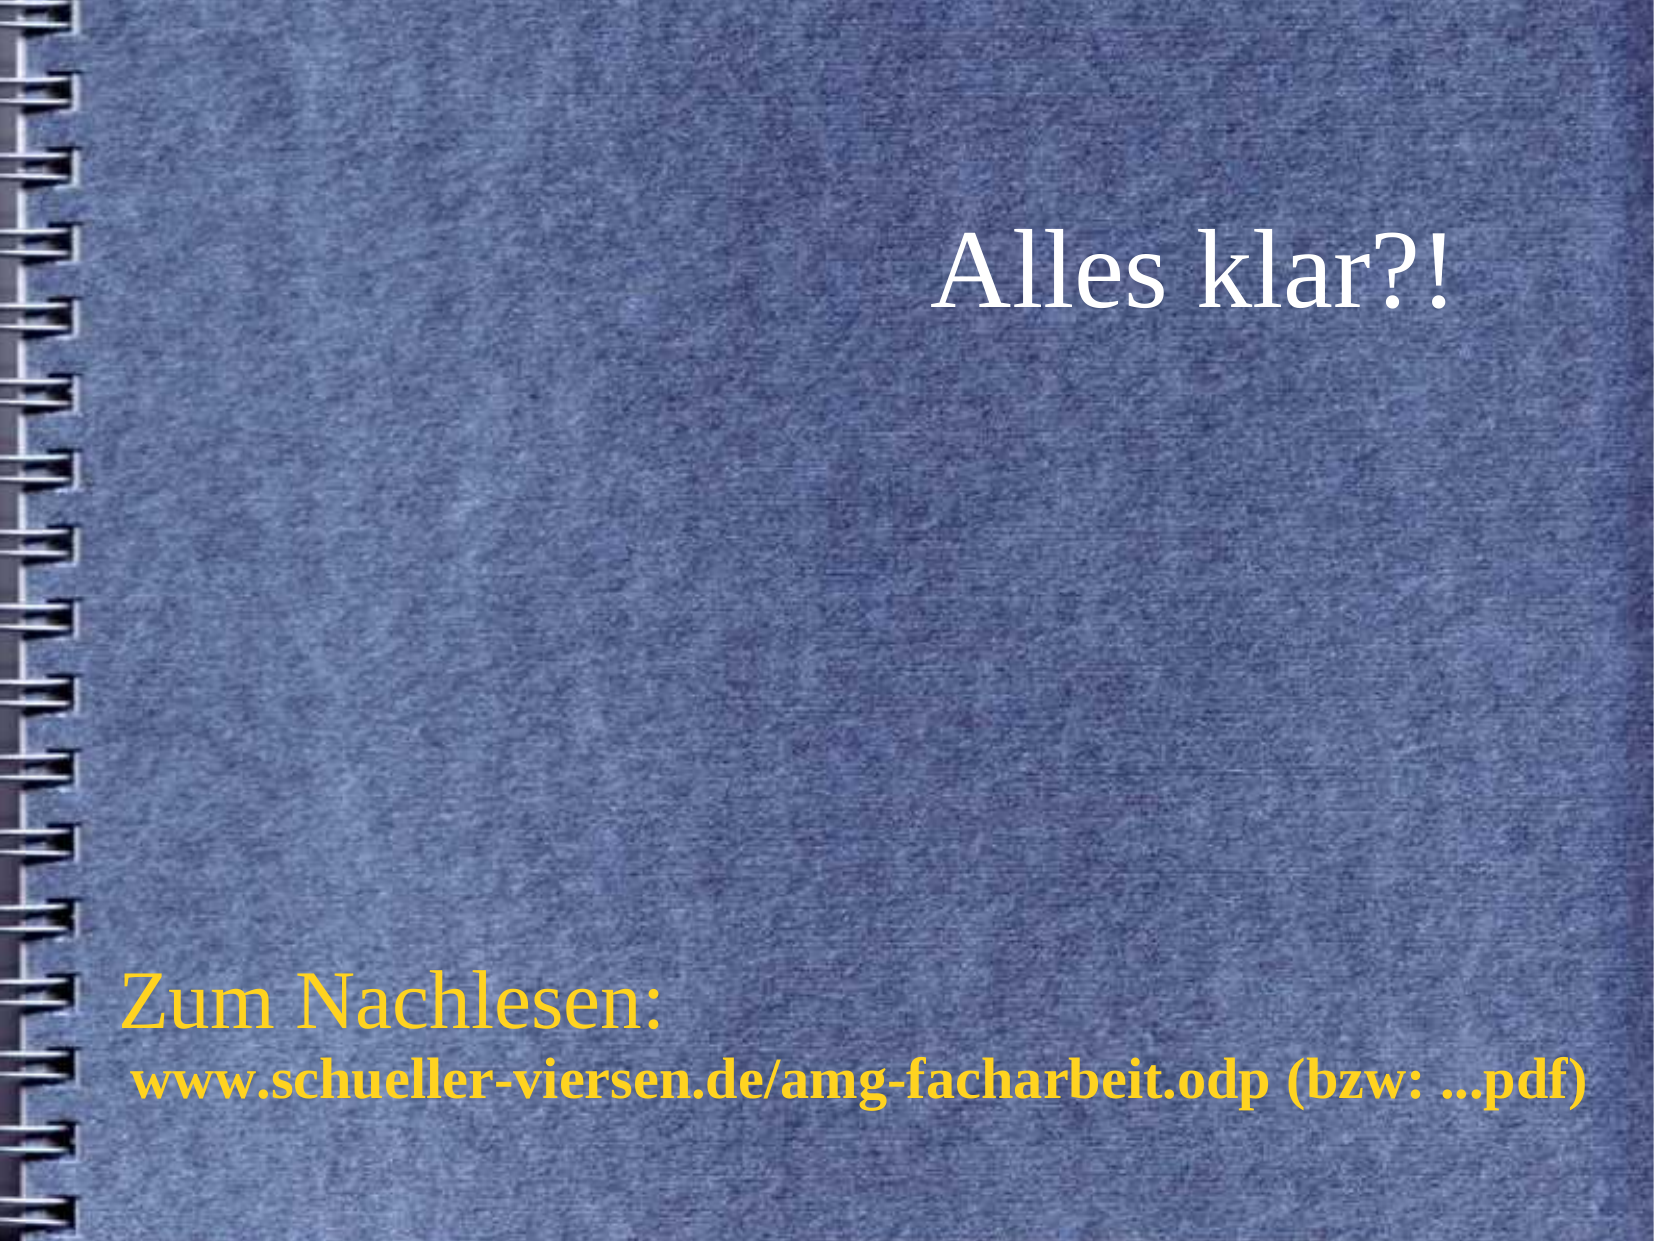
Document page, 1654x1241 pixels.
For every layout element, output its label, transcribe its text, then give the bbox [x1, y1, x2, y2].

picture [0, 0, 1654, 1241]
subtitle Alles klar?! Zum Nachlesen: www.schueller-viersen.de/amg-facharbeit.odp (bzw: ...pdf) [118, 136, 1601, 1182]
